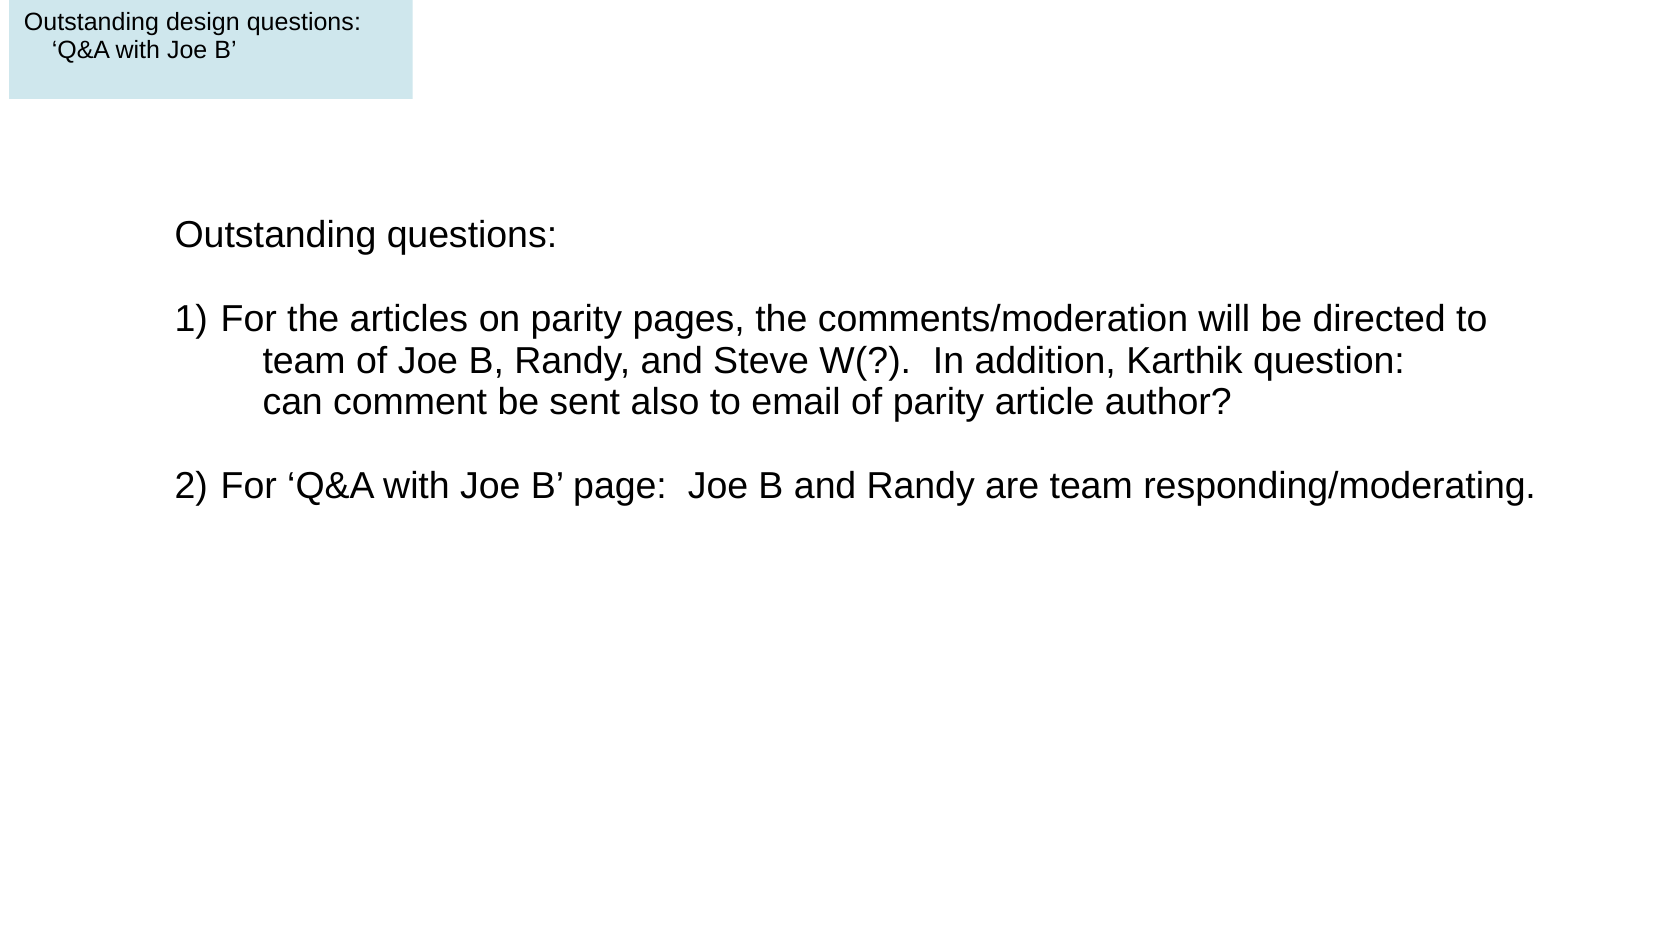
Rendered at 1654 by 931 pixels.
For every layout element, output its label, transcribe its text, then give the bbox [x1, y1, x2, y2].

text_box Outstanding design questions: ‘Q&A with Joe B’ [9, 0, 413, 99]
text_box Outstanding questions: For the articles on parity pages, the comments/moderation will be directed to team of Joe B, Randy, and Steve W(?). In addition, Karthik question: can comment be sent also to email of parity article author? For ‘Q&A with Joe B’ page: Joe B and Randy are team responding/moderating. [159, 205, 1552, 599]
